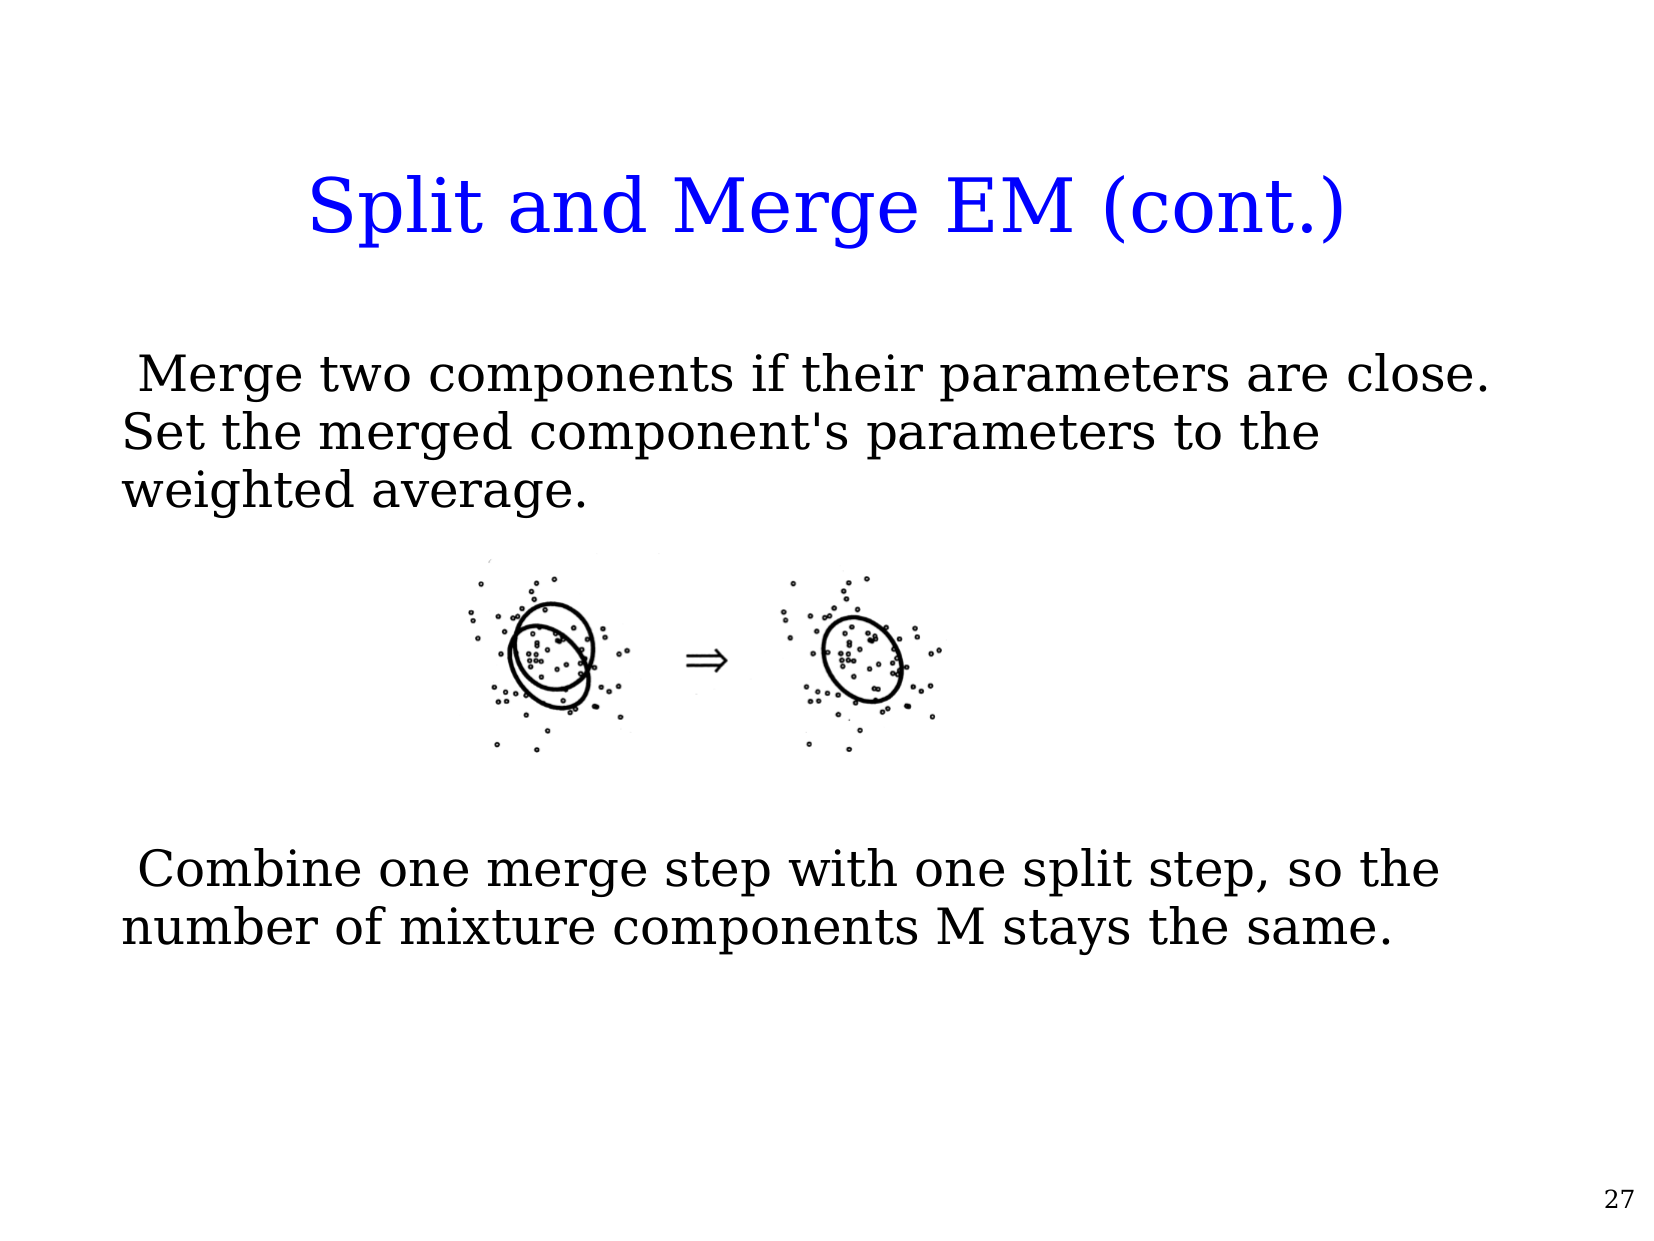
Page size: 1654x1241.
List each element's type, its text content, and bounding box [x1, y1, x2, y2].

title Split and Merge EM (cont.) [121, 102, 1534, 311]
picture [451, 551, 956, 760]
list Merge two components if their parameters are close. Set the merged component's parameters to the weighted average. Combine one merge step with one split step, so the number of mixture components M stays the same. [121, 344, 1534, 1127]
